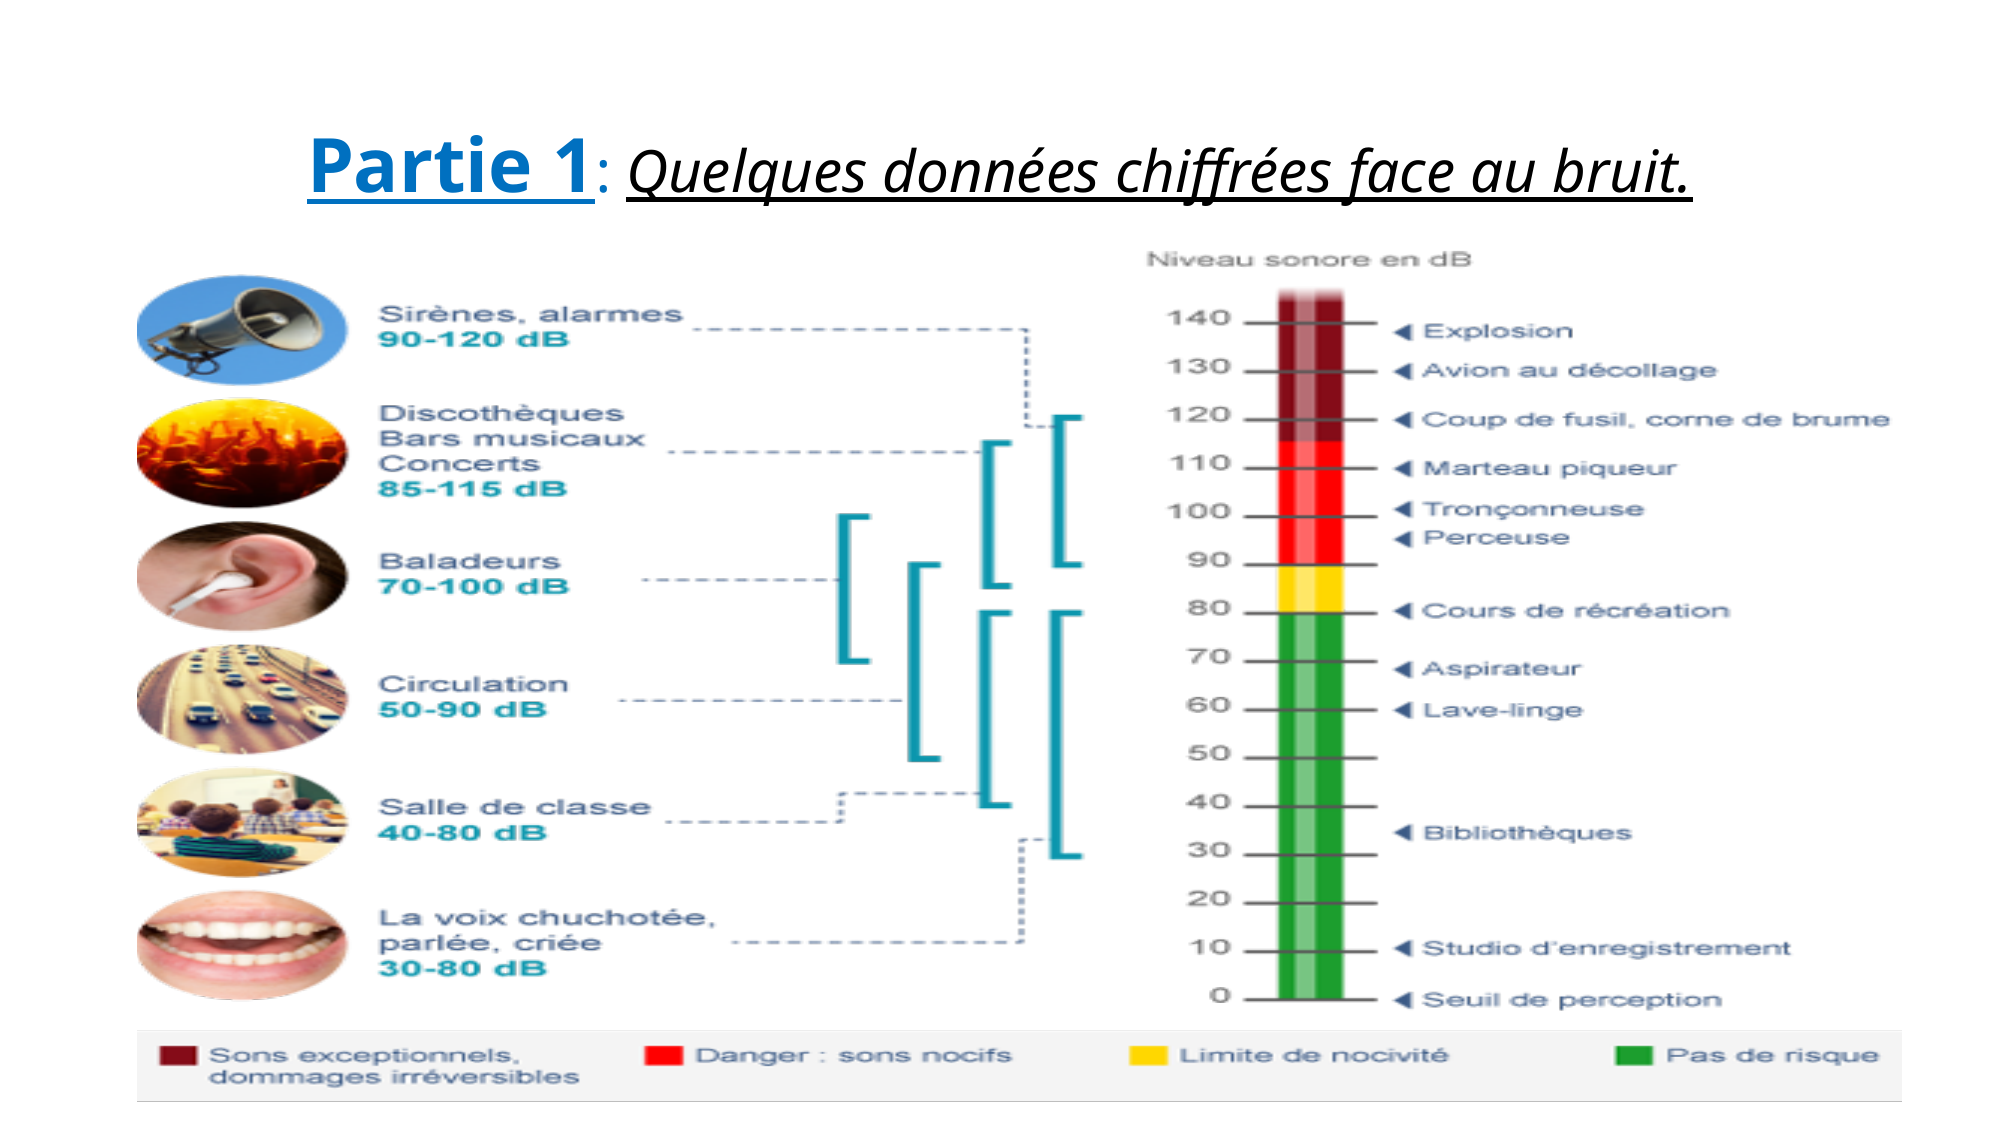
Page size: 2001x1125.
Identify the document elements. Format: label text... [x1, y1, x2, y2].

title Partie 1: Quelques données chiffrées face au bruit. [137, 59, 1863, 236]
picture [137, 236, 1902, 1111]
